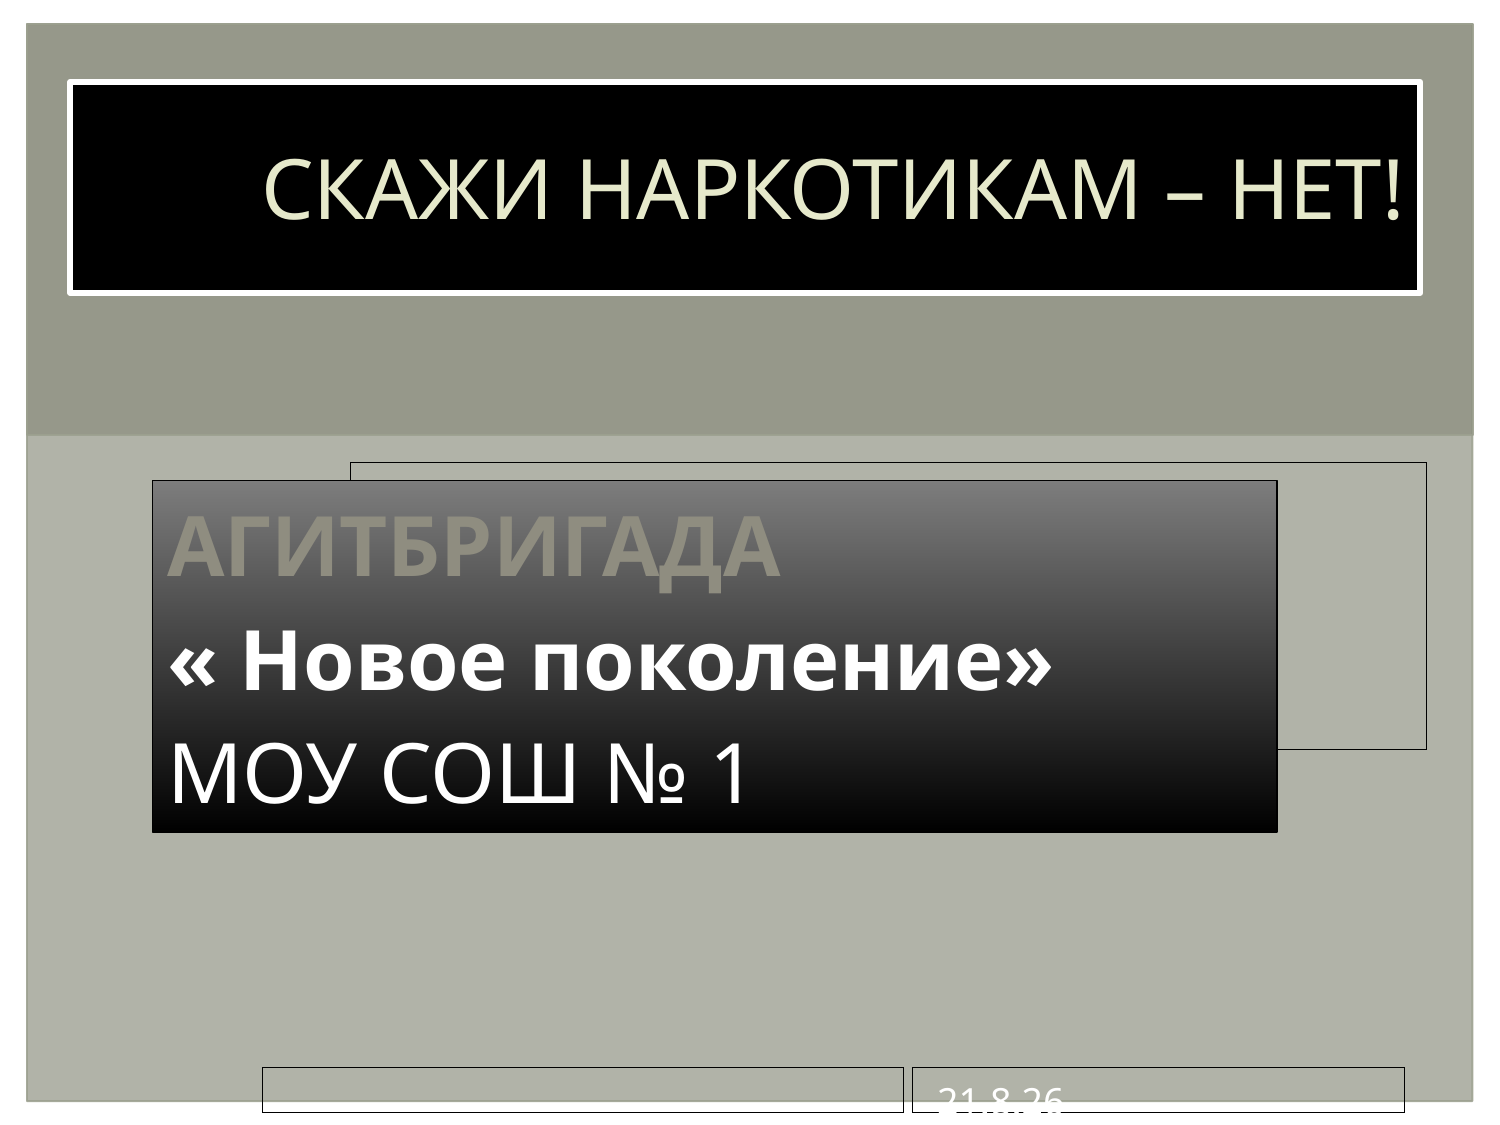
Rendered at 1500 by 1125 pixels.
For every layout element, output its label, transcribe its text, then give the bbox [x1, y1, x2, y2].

title СКАЖИ НАРКОТИКАМ – НЕТ! [70, 82, 1421, 293]
text_box АГИТБРИГАДА « Новое поколение» МОУ СОШ № 1 [152, 480, 1278, 832]
